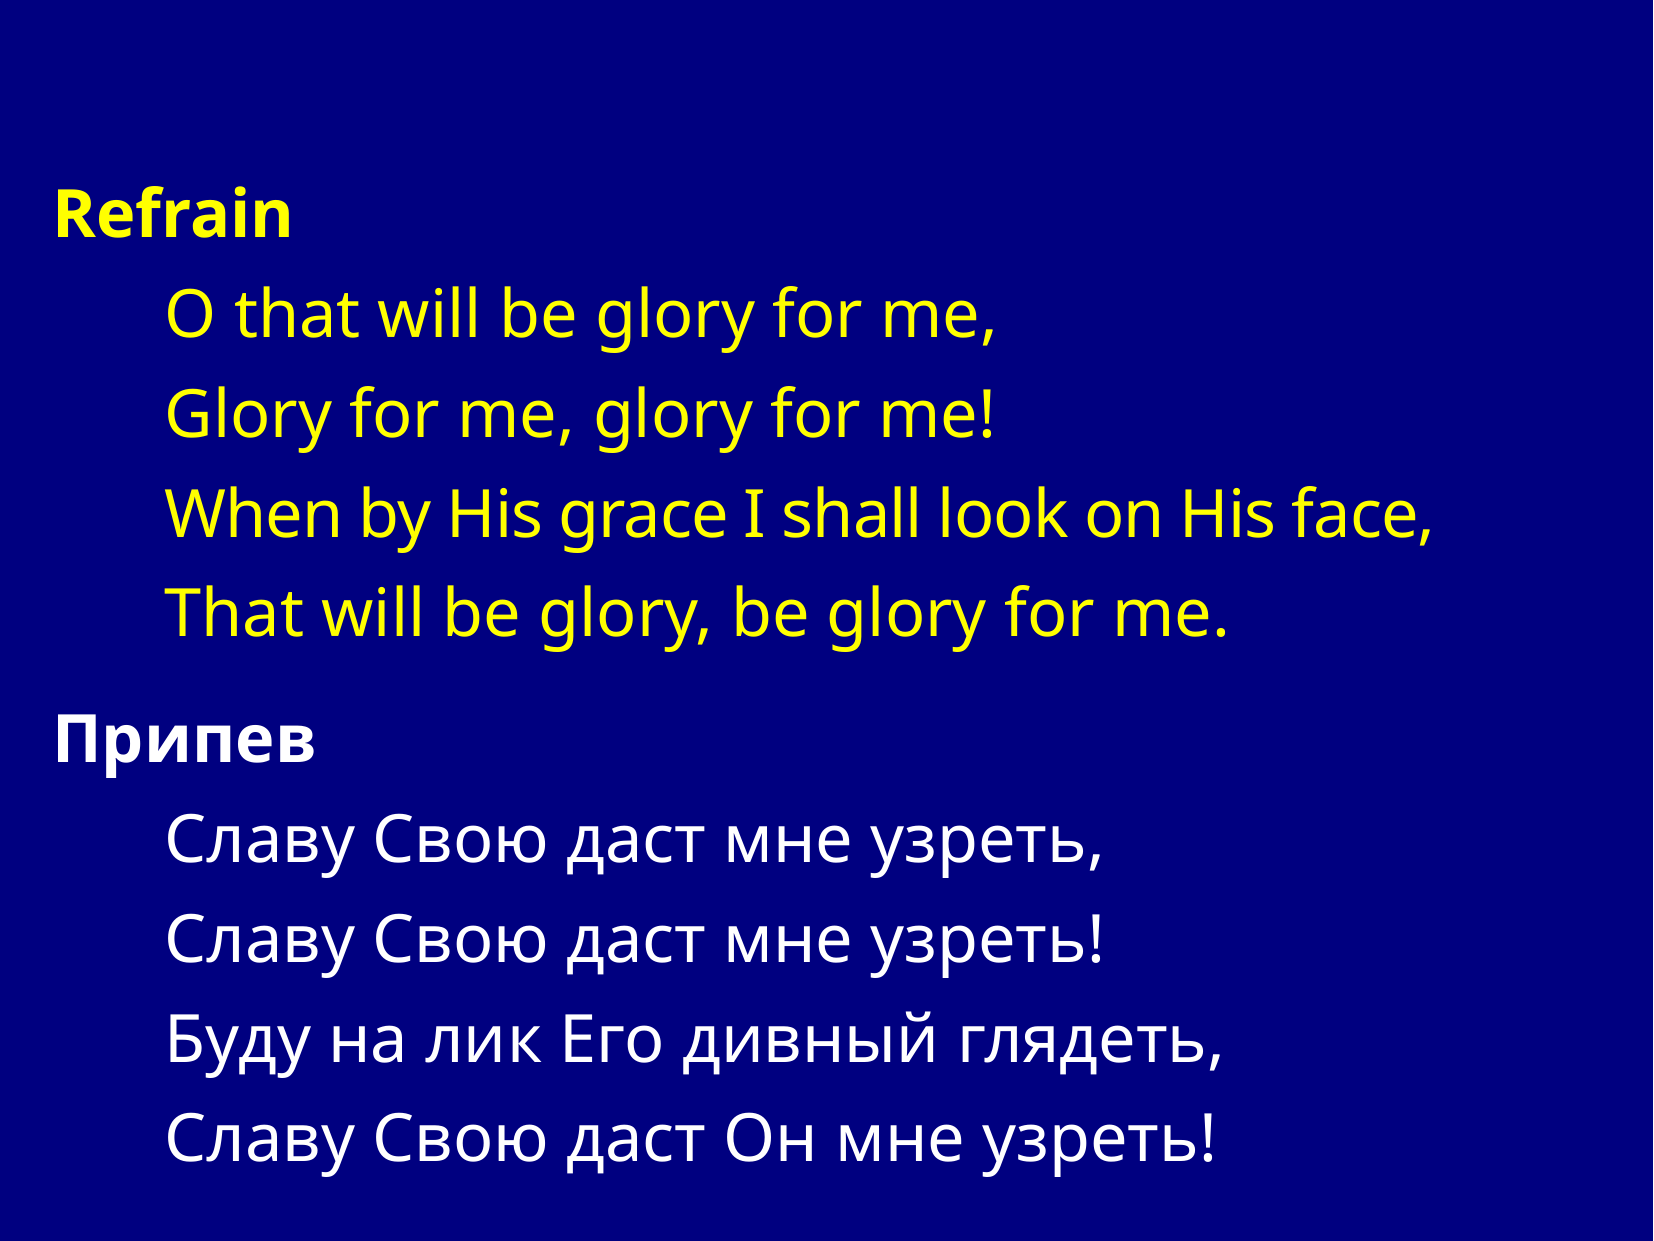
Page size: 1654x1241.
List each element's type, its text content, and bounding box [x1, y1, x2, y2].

text_box Refrain O that will be glory for me, Glory for me, glory for me! When by His grace I shall look on His face, That will be glory, be glory for me. [37, 150, 1651, 638]
text_box Припев Славу Свою даст мне узреть, Славу Свою даст мне узреть! Буду на лик Его дивный глядеть, Славу Свою даст Он мне узреть! [37, 675, 1576, 1163]
